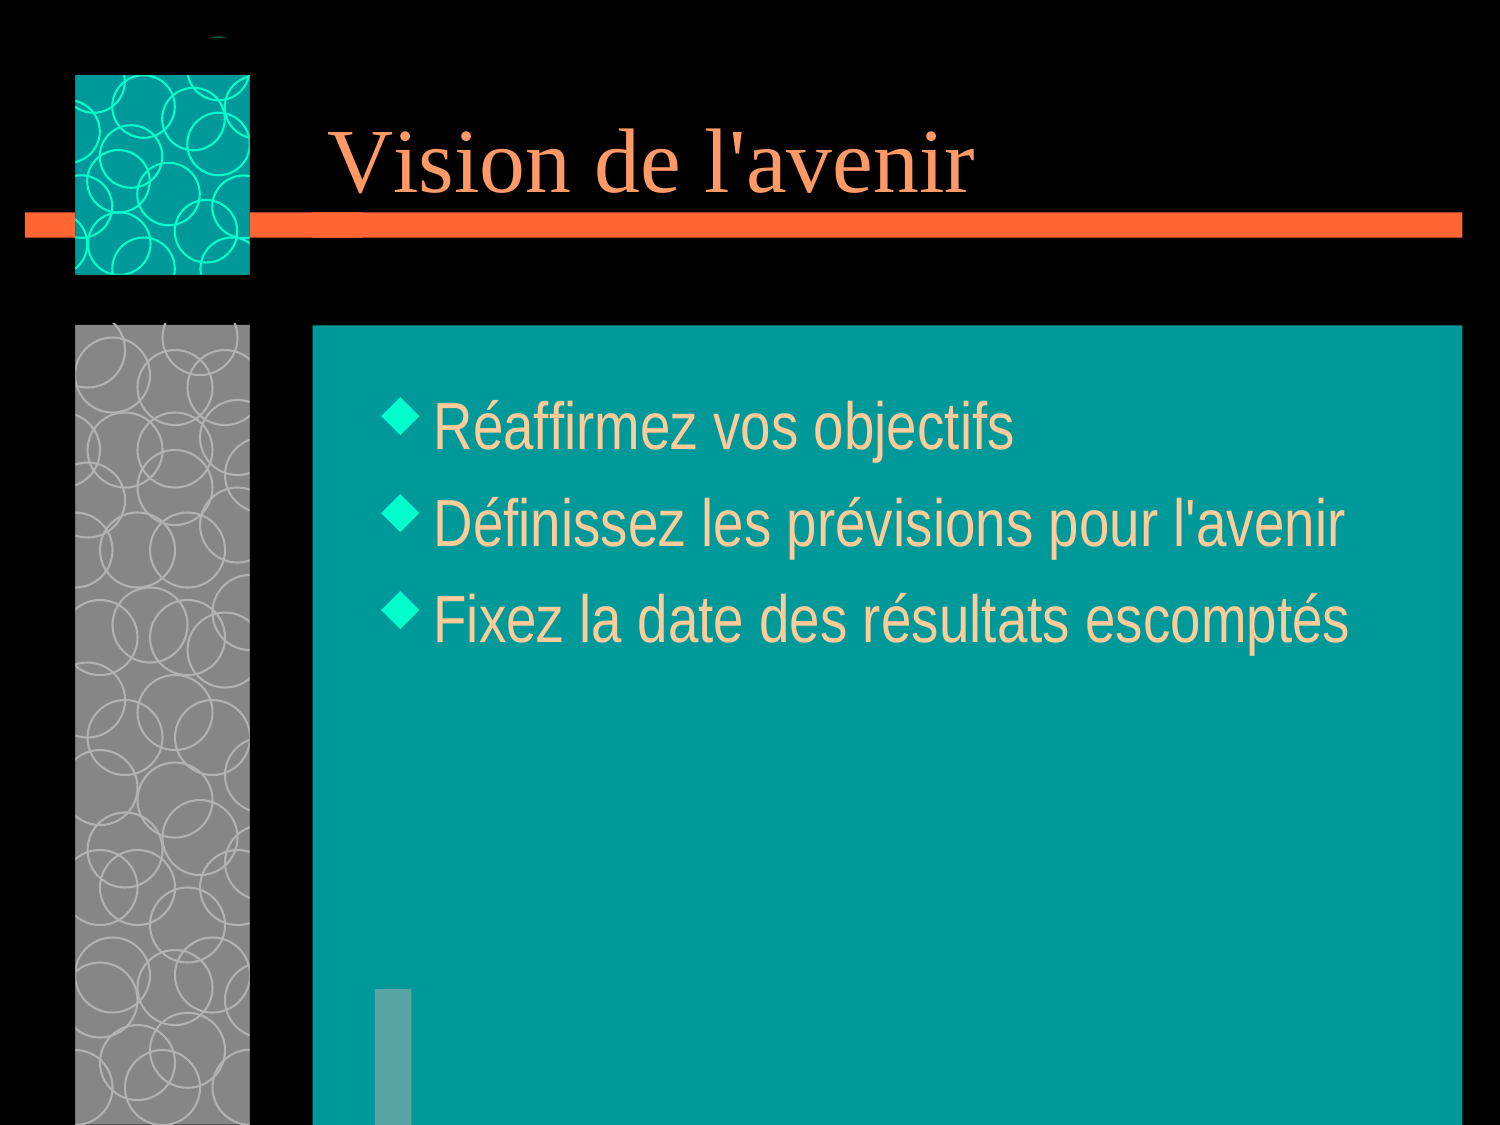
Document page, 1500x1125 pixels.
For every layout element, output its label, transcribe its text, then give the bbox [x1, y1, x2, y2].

list Réaffirmez vos objectifs Définissez les prévisions pour l'avenir Fixez la date des résultats escomptés [362, 374, 1426, 1013]
title Vision de l'avenir [312, 62, 1413, 250]
